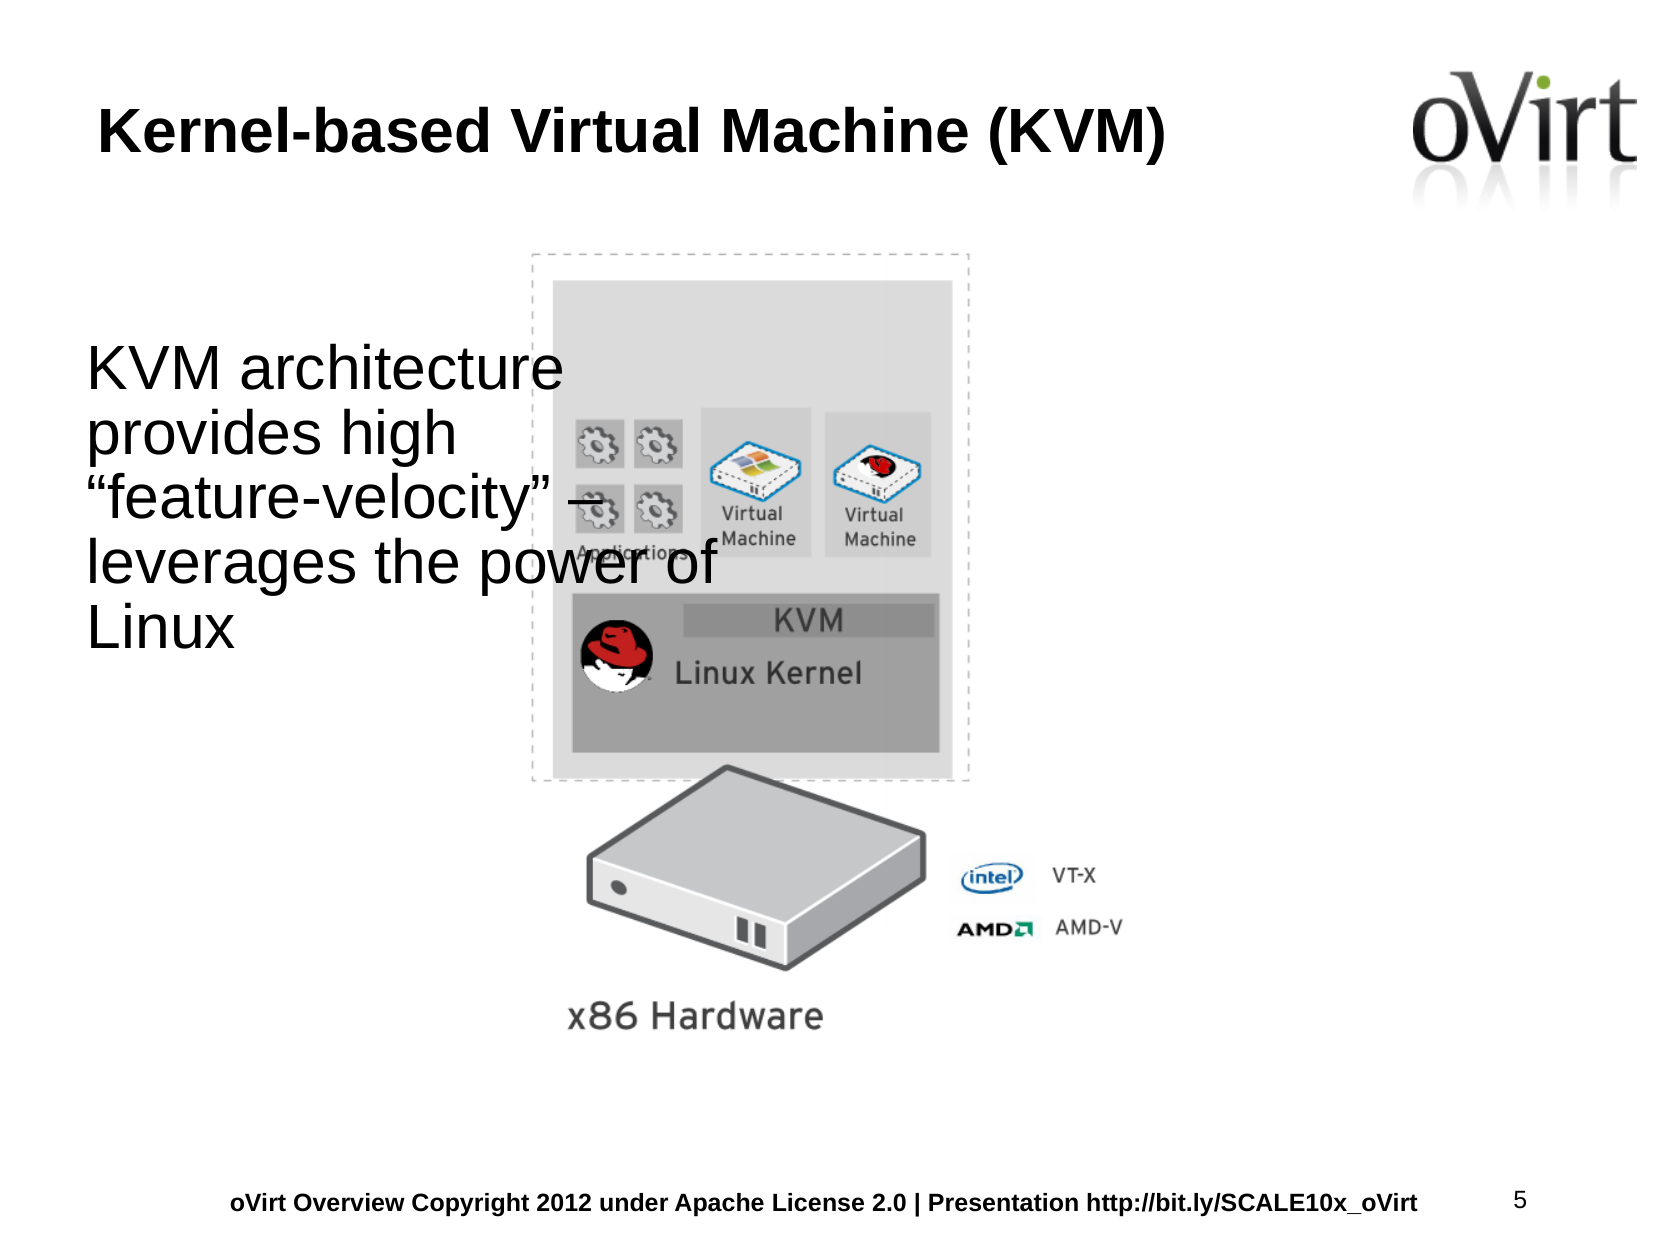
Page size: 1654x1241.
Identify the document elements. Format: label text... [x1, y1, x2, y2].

list KVM architecture provides high “feature-velocity” – leverages the power of Linux [86, 337, 814, 667]
picture [1571, 63, 1637, 212]
picture [448, 244, 1520, 1039]
title Kernel-based Virtual Machine (KVM) [82, 29, 1571, 233]
